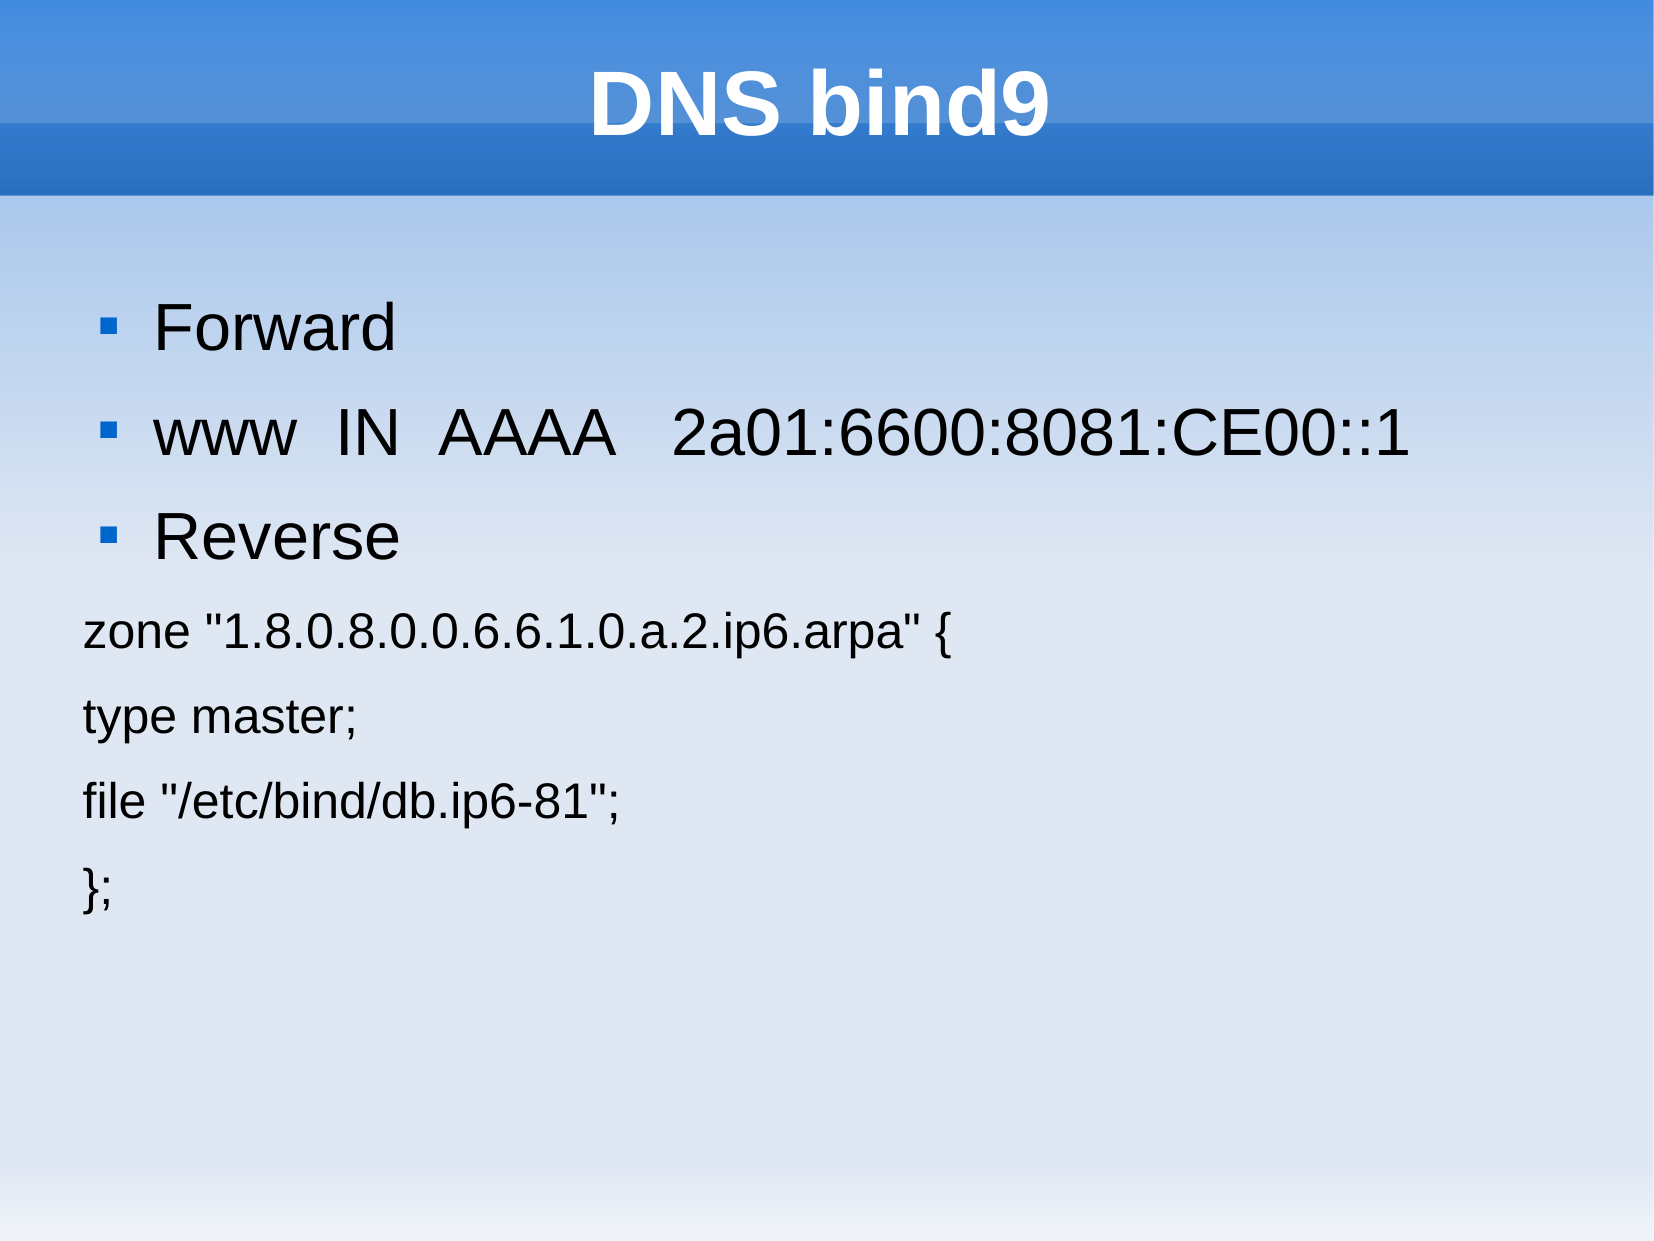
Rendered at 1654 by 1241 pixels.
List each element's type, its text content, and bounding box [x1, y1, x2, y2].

picture [0, 0, 1654, 1241]
list Forward www IN AAAA 2a01:6600:8081:CE00::1 Reverse zone "1.8.0.8.0.0.6.6.1.0.a.2.ip6.arpa" { type master; file "/etc/bind/db.ip6-81"; }; [82, 290, 1571, 1094]
title DNS bind9 [76, 7, 1565, 200]
